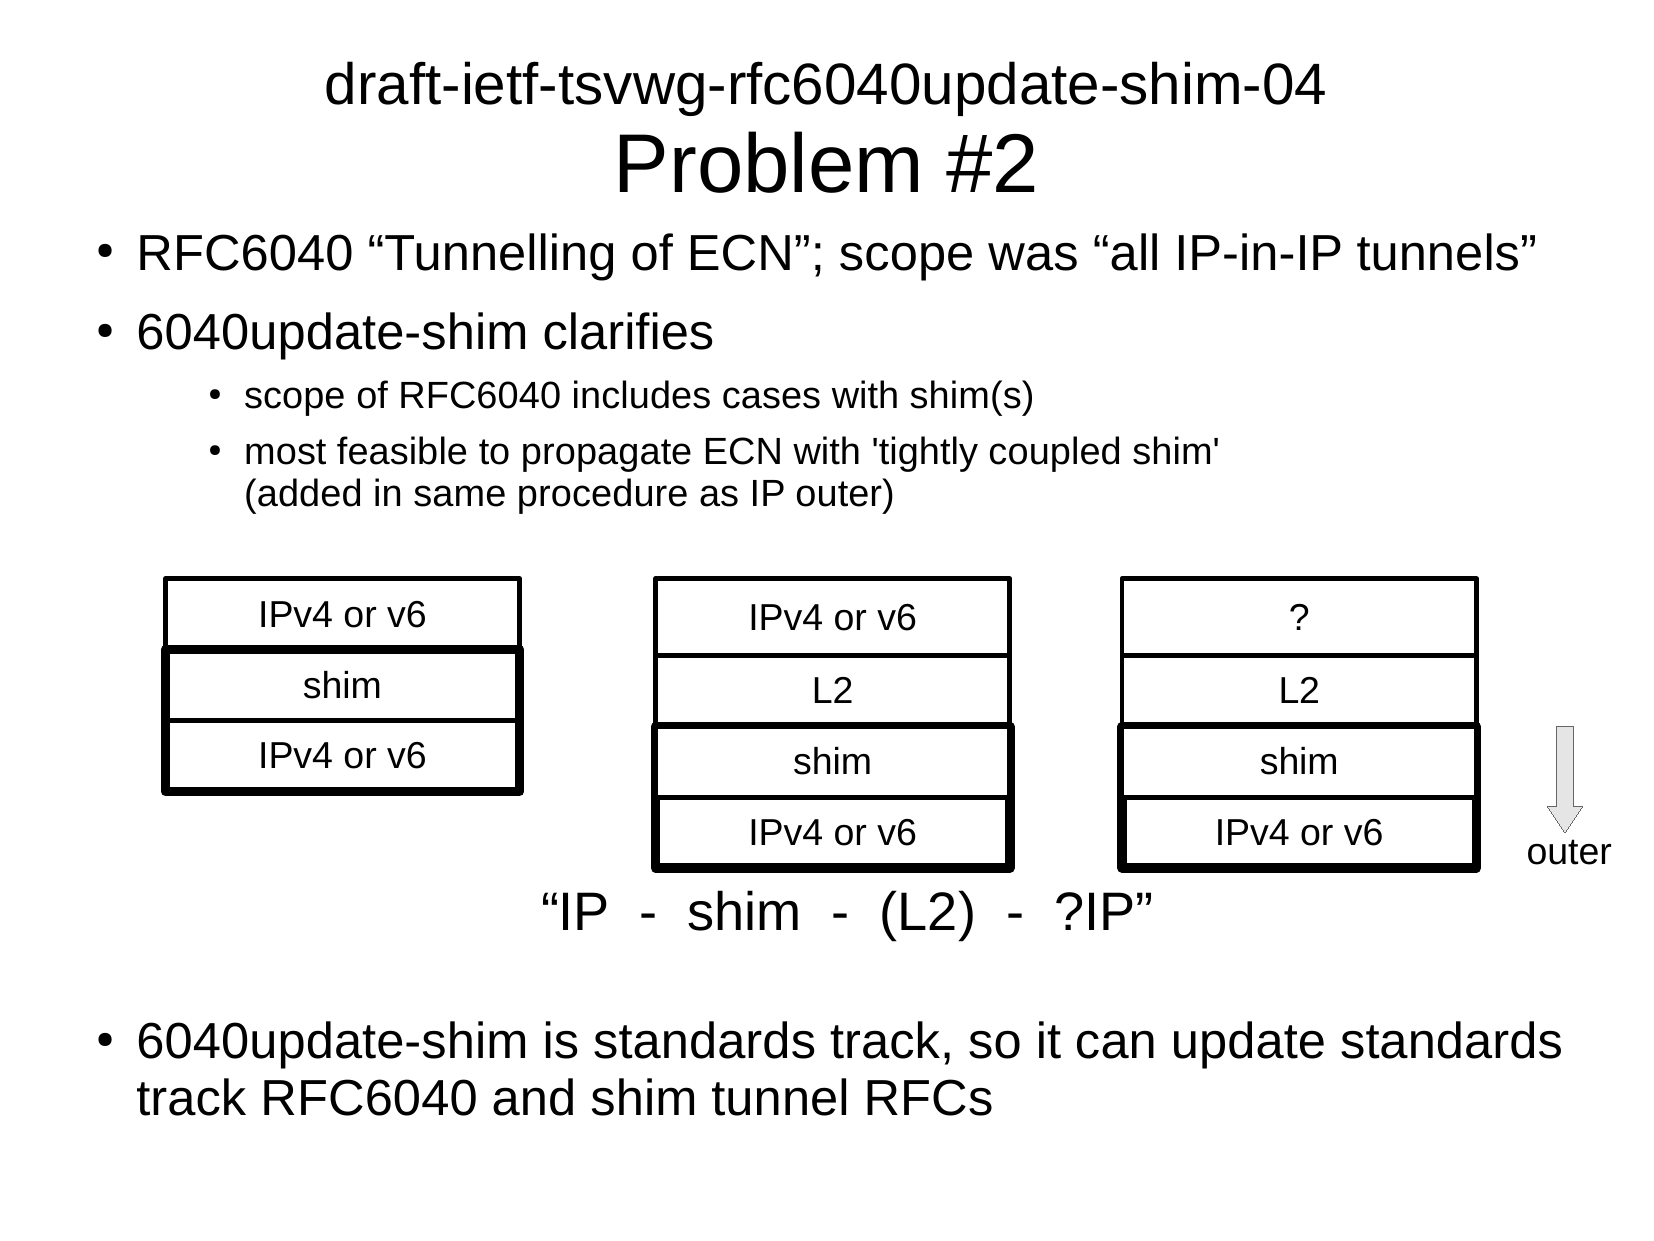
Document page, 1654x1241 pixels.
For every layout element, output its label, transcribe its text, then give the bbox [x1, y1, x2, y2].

text_box shim [170, 654, 515, 721]
text_box IPv4 or v6 [165, 578, 520, 645]
text_box ? [1122, 578, 1477, 655]
list RFC6040 “Tunnelling of ECN”; scope was “all IP-in-IP tunnels” 6040update-shim clarifies scope of RFC6040 includes cases with shim(s) most feasible to propagate ECN with 'tightly coupled shim' (added in same procedure as IP outer) 6040update-shim is standards track, so it can update standards track RFC6040 and shim tunnel RFCs [82, 224, 1571, 1146]
text_box IPv4 or v6 [660, 798, 1005, 863]
text_box IPv4 or v6 [655, 578, 1010, 655]
text_box L2 [1122, 655, 1477, 722]
text_box IPv4 or v6 [1127, 798, 1472, 863]
text_box [1547, 726, 1583, 823]
text_box shim [655, 726, 1010, 798]
text_box outer [1511, 823, 1627, 880]
text_box “IP - shim - (L2) - ?IP” [448, 881, 1247, 942]
title draft-ietf-tsvwg-rfc6040update-shim-04 Problem #2 [82, 49, 1571, 213]
text_box IPv4 or v6 [170, 721, 515, 787]
text_box shim [1122, 726, 1477, 798]
text_box L2 [655, 655, 1010, 722]
